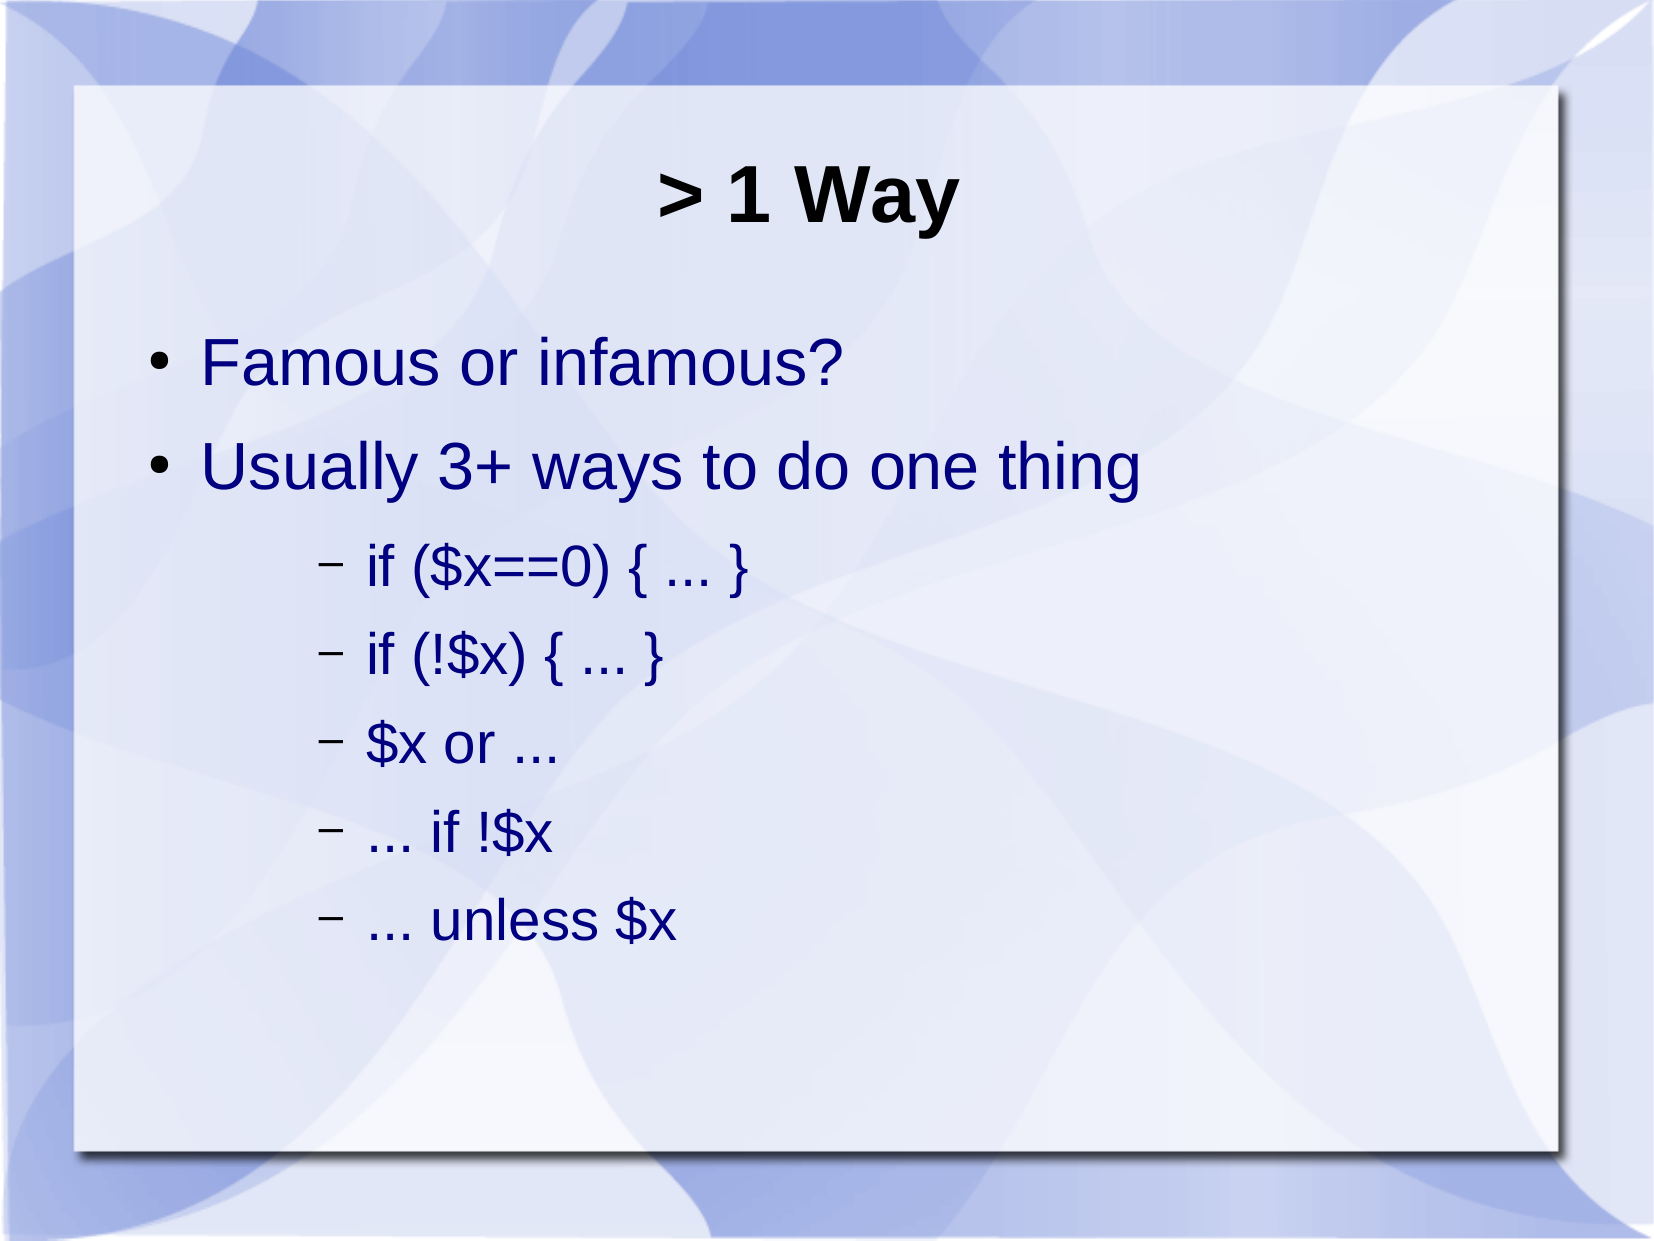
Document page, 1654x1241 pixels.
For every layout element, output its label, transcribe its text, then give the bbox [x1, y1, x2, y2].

title > 1 Way [82, 90, 1536, 298]
picture [0, 0, 1654, 1241]
list Famous or infamous? Usually 3+ ways to do one thing if ($x==0) { ... } if (!$x) { ... } $x or ... ... if !$x ... unless $x [129, 324, 1489, 1045]
